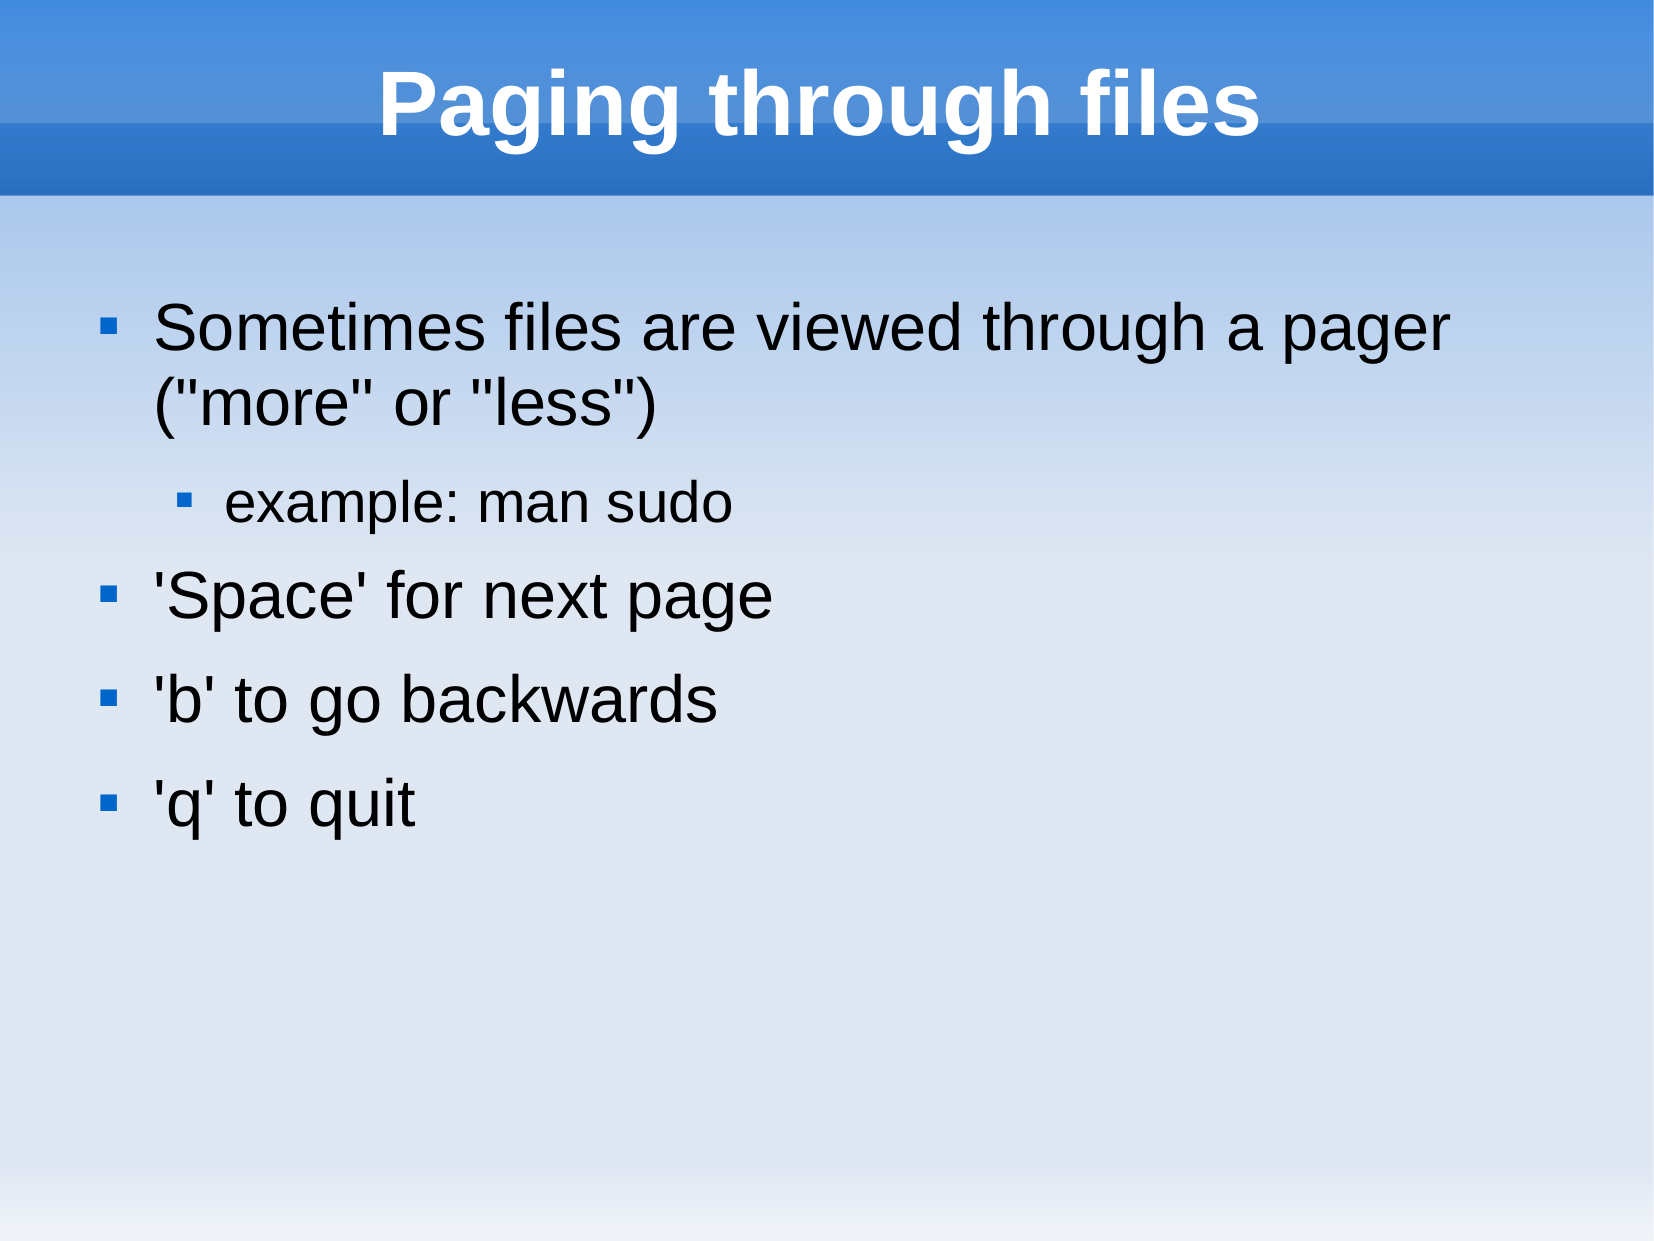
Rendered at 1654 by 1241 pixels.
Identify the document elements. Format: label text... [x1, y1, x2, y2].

list Sometimes files are viewed through a pager ("more" or "less") example: man sudo 'Space' for next page 'b' to go backwards 'q' to quit [82, 290, 1571, 1094]
picture [0, 0, 1654, 1241]
title Paging through files [76, 7, 1565, 200]
